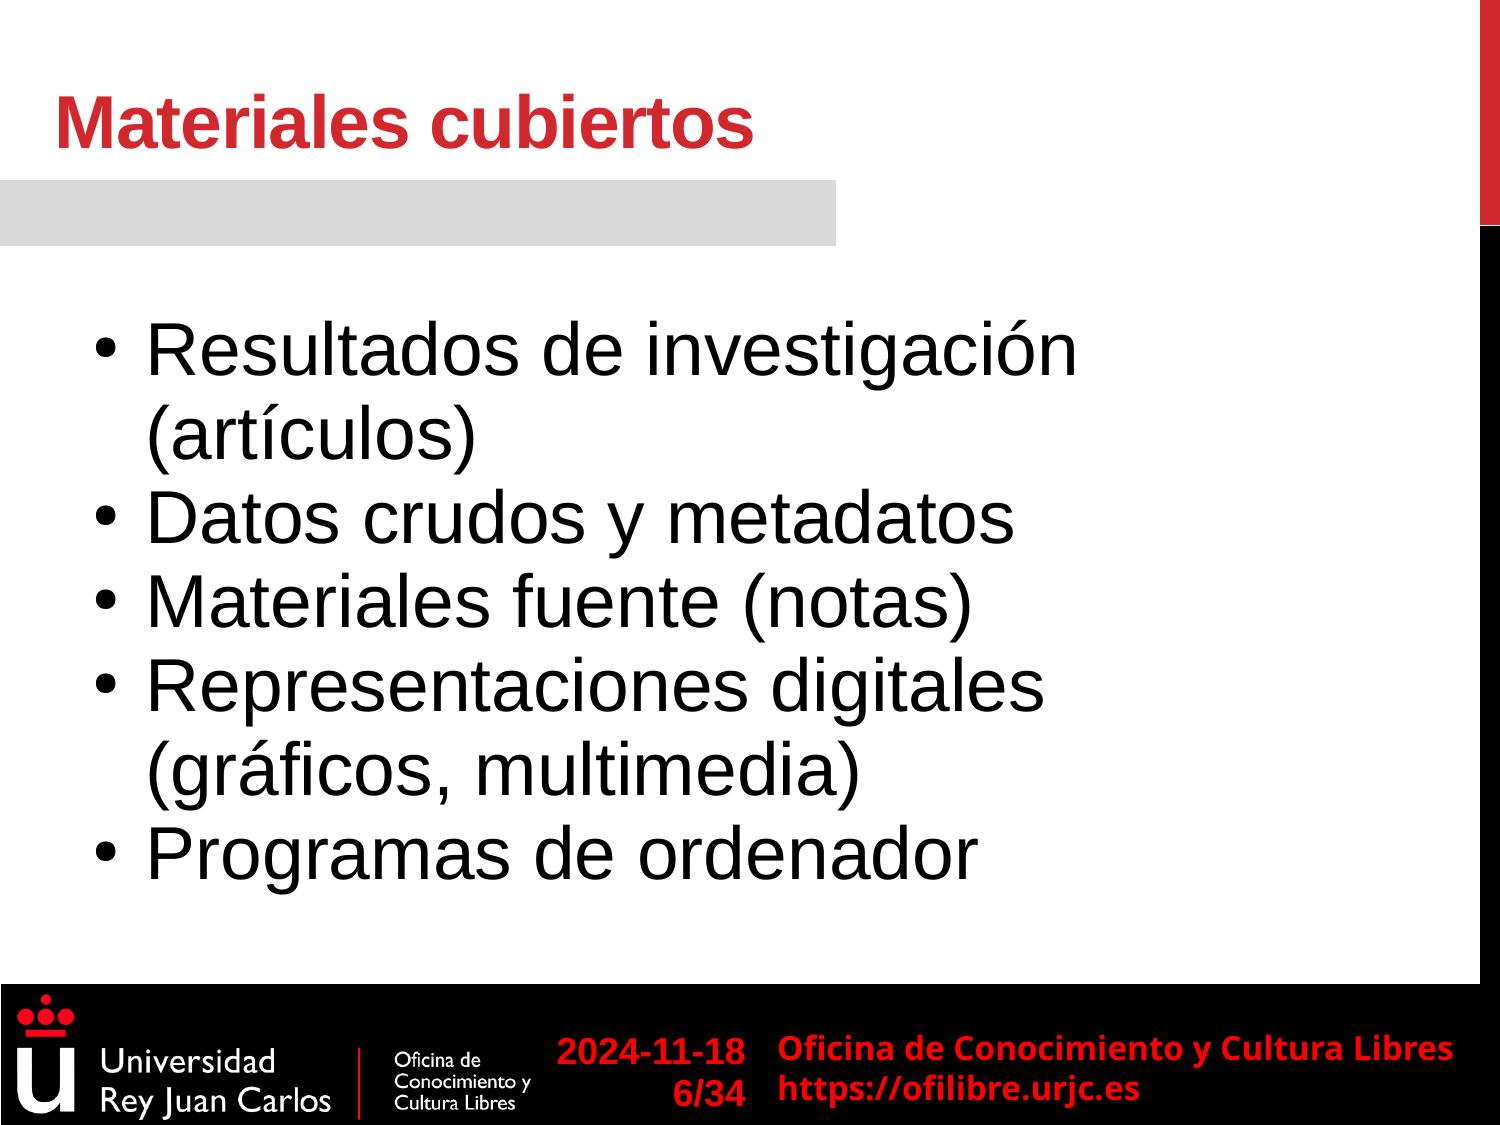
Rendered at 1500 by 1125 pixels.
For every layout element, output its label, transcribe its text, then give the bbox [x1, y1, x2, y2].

text_box Materiales cubiertos [39, 24, 1366, 172]
picture [17, 994, 531, 1120]
text_box Resultados de investigación (artículos) Datos crudos y metadatos Materiales fuente (notas) Representaciones digitales (gráficos, multimedia) Programas de ordenador [60, 299, 1254, 903]
title [75, 7, 1425, 196]
